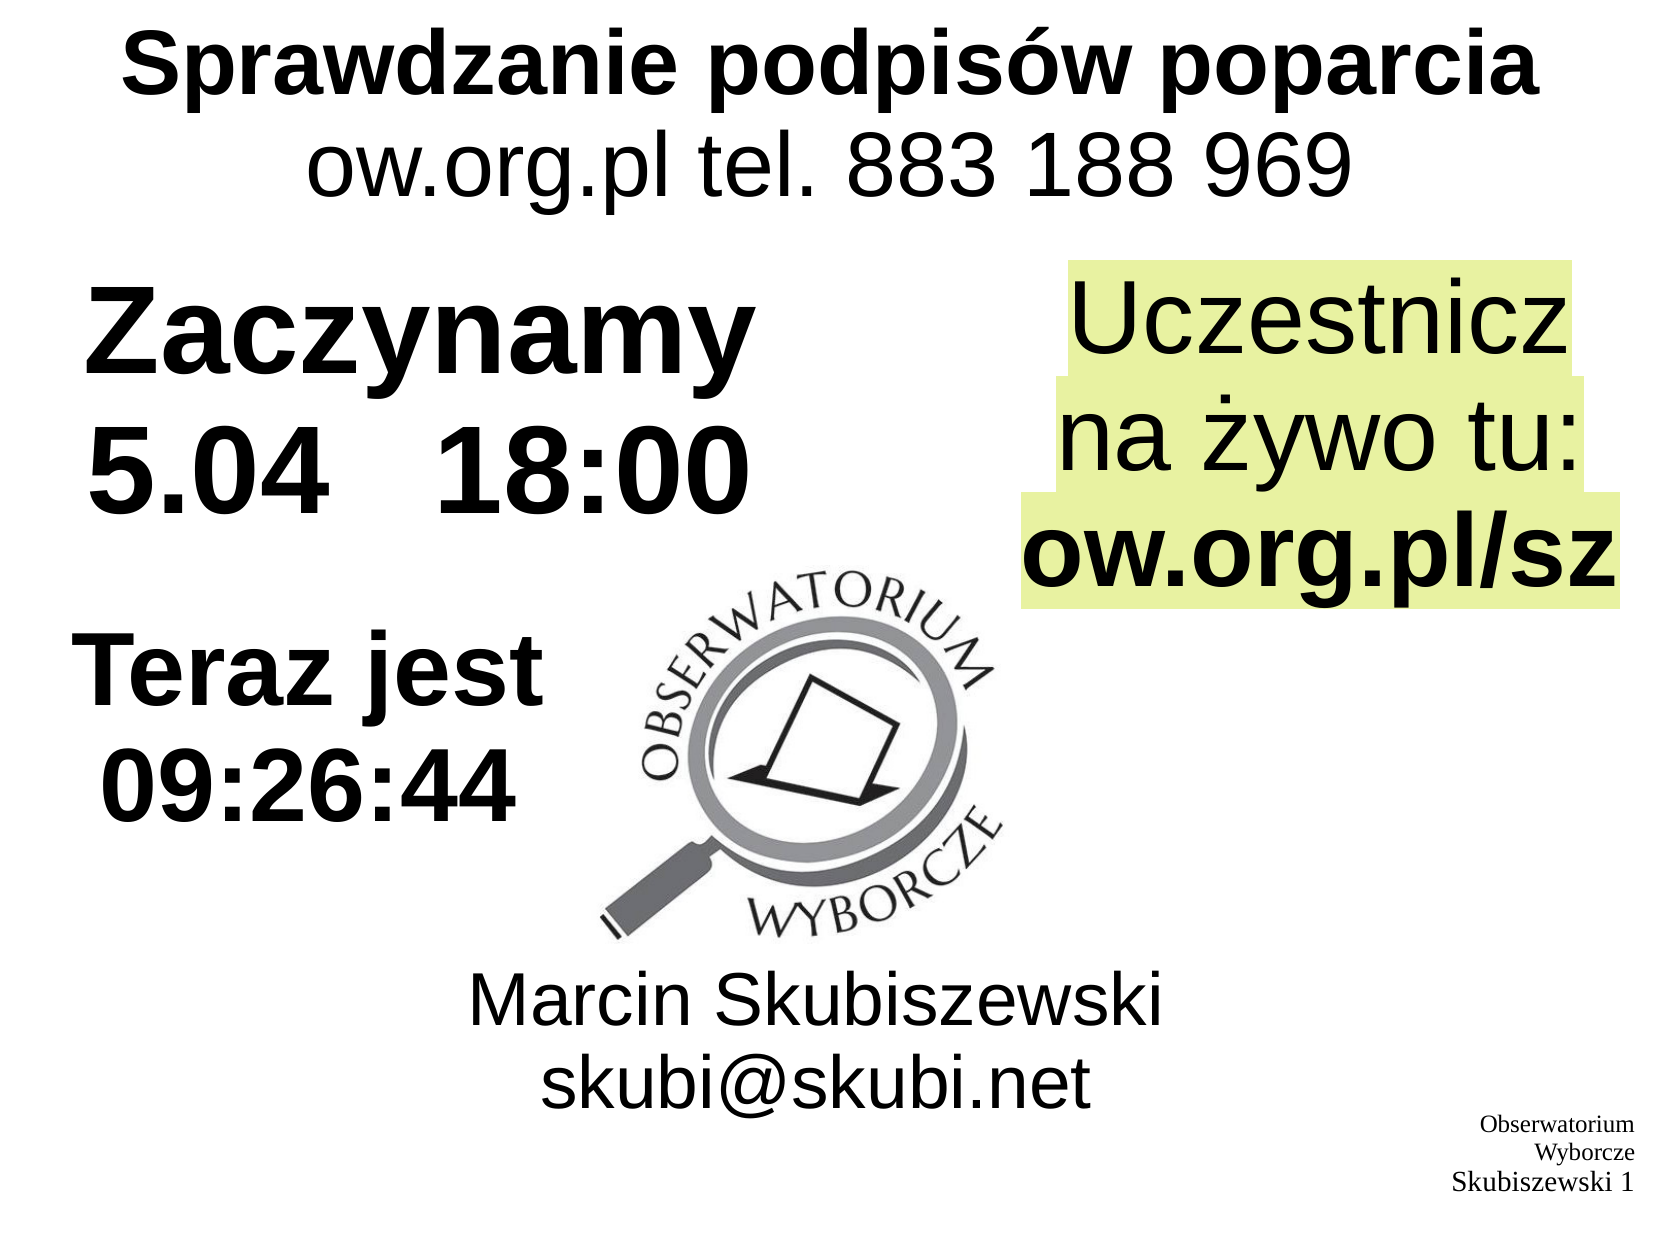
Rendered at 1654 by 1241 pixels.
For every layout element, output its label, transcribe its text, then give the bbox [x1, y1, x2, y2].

title Zaczynamy 5.04 18:00 [46, 190, 796, 610]
title Marcin Skubiszewski skubi@skubi.net [71, 956, 1561, 1126]
picture [465, 565, 1141, 946]
title Sprawdzanie podpisów poparcia ow.org.pl tel. 883 188 969 [86, 8, 1576, 219]
title Uczestnicz na żywo tu: ow.org.pl/sz [1020, 238, 1621, 631]
title Teraz jest 12:47:01 [46, 600, 571, 856]
